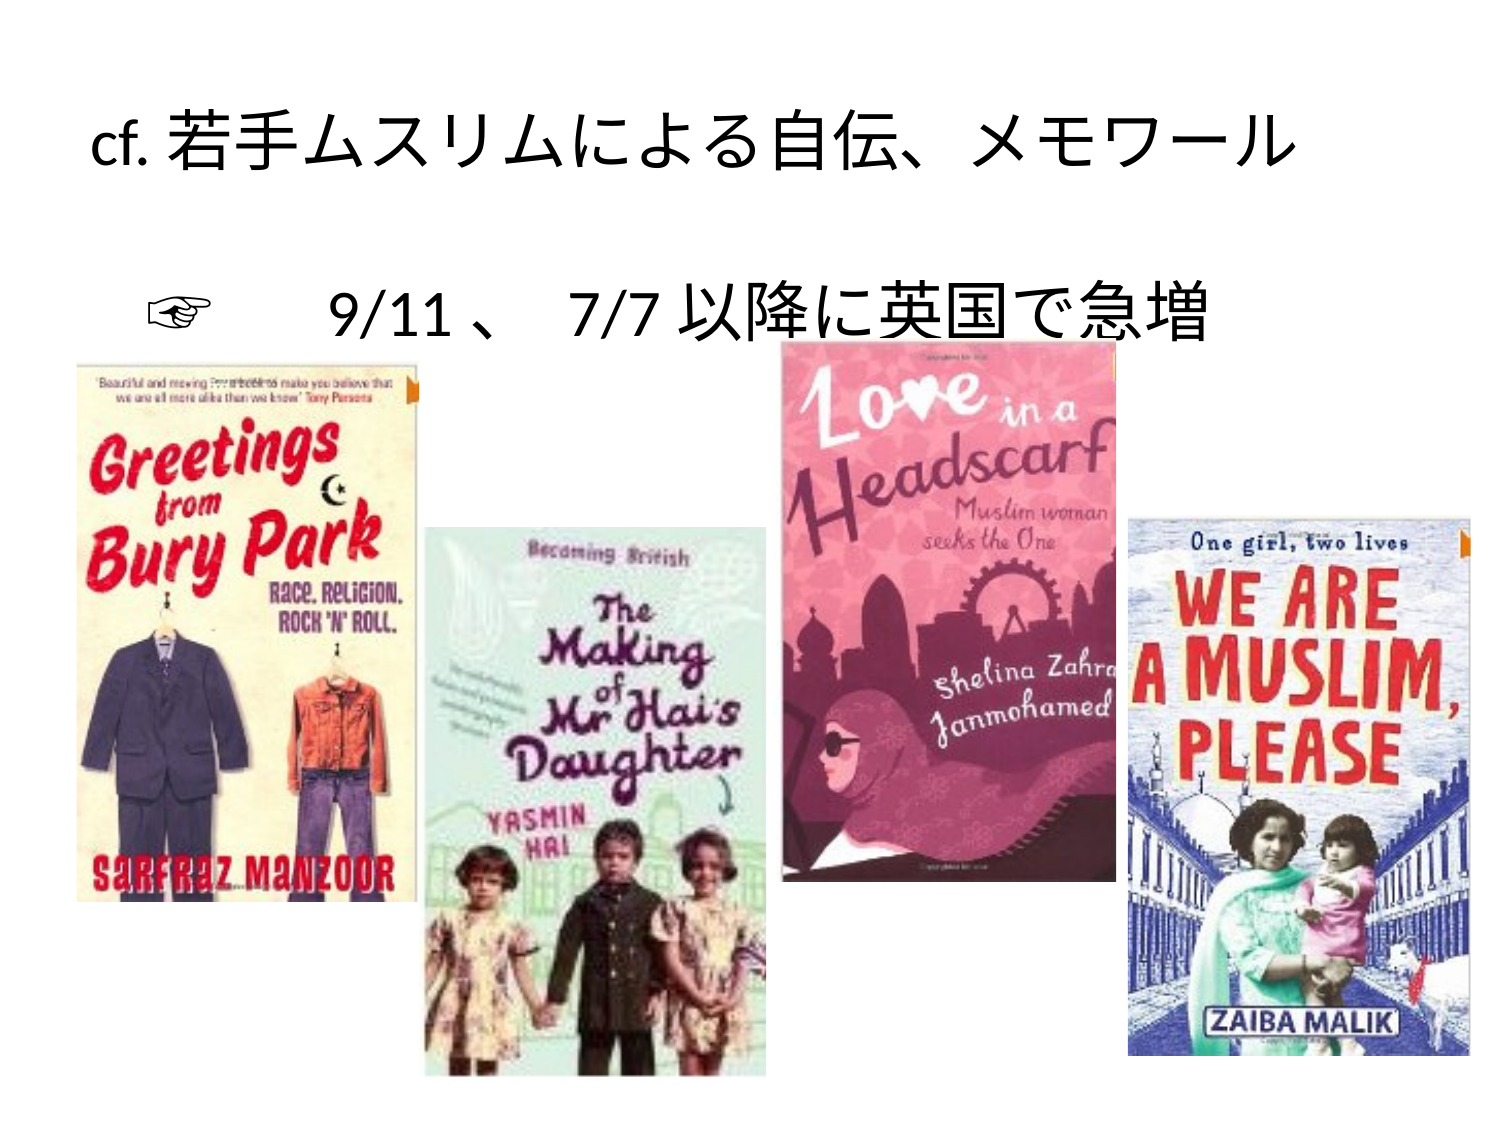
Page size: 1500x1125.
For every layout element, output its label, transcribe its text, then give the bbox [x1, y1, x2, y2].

picture [771, 338, 1117, 882]
title cf.若手ムスリムによる自伝、メモワール [76, 66, 1427, 197]
picture [1127, 515, 1471, 1056]
picture [76, 361, 767, 1083]
list ☞ 9/11、 7/7以降に英国で急増 [75, 220, 1426, 1094]
